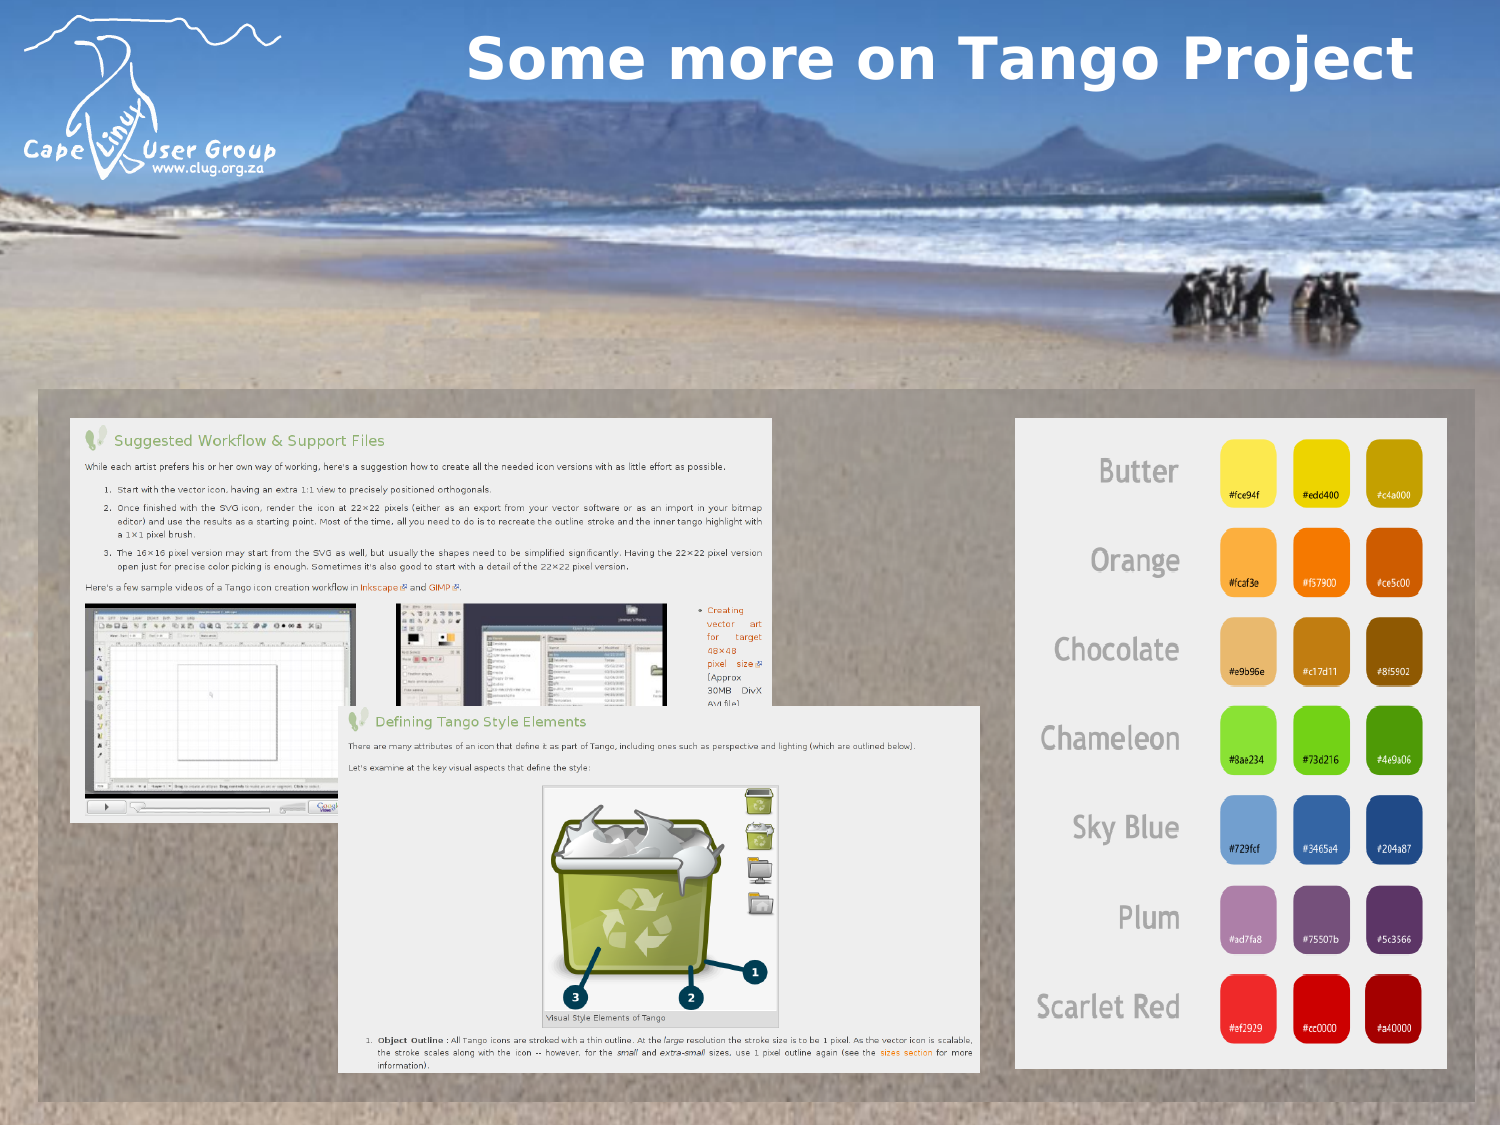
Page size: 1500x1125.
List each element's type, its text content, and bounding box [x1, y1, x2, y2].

title Some more on Tango Project [465, 0, 1484, 115]
picture [0, 0, 1500, 1125]
